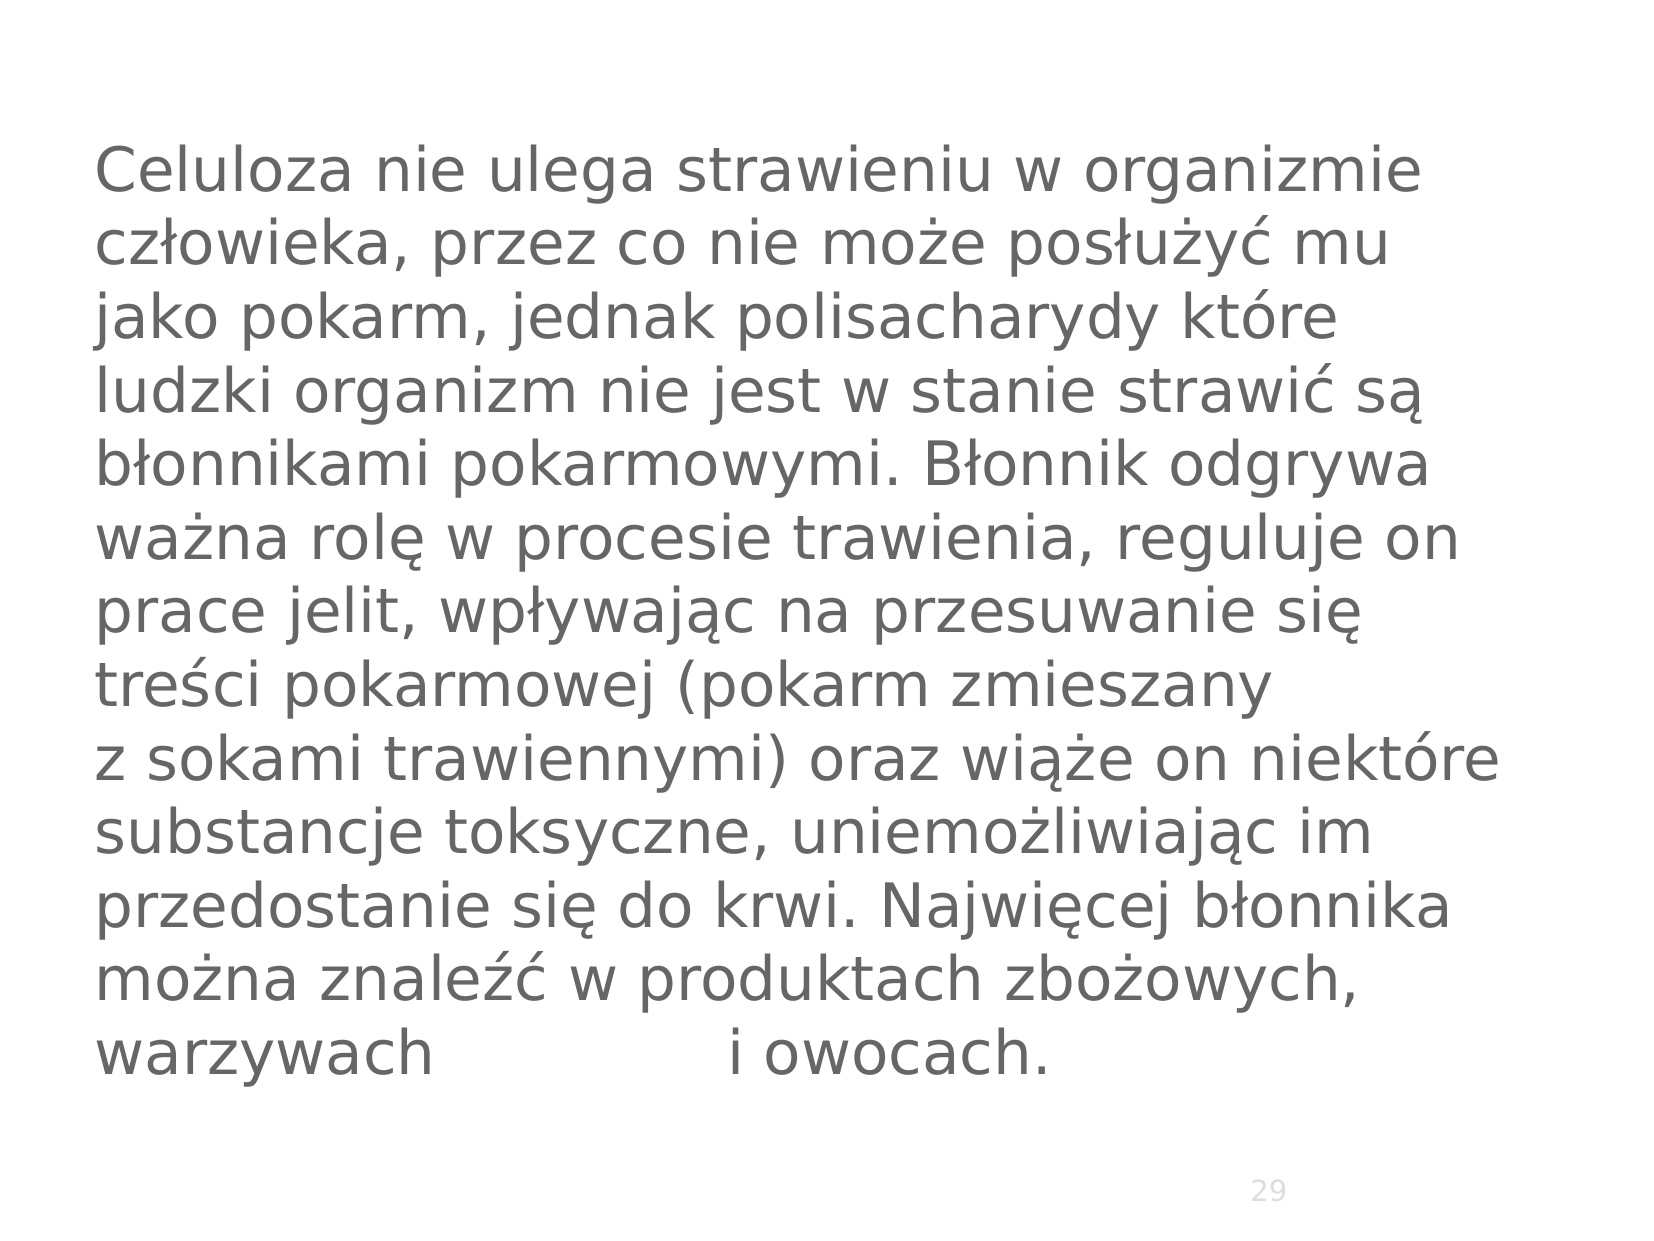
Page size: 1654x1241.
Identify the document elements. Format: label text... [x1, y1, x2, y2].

list Celuloza nie ulega strawieniu w organizmie człowieka, przez co nie może posłużyć mu jako pokarm, jednak polisacharydy które ludzki organizm nie jest w stanie strawić są błonnikami pokarmowymi. Błonnik odgrywa ważna rolę w procesie trawienia, reguluje on prace jelit, wpływając na przesuwanie się treści pokarmowej (pokarm zmieszany z sokami trawiennymi) oraz wiąże on niektóre substancje toksyczne, uniemożliwiając im przedostanie się do krwi. Najwięcej błonnika można znaleźć w produktach zbożowych, warzywach i owocach. [94, 129, 1516, 1111]
text_box [1250, 1172, 1636, 1241]
